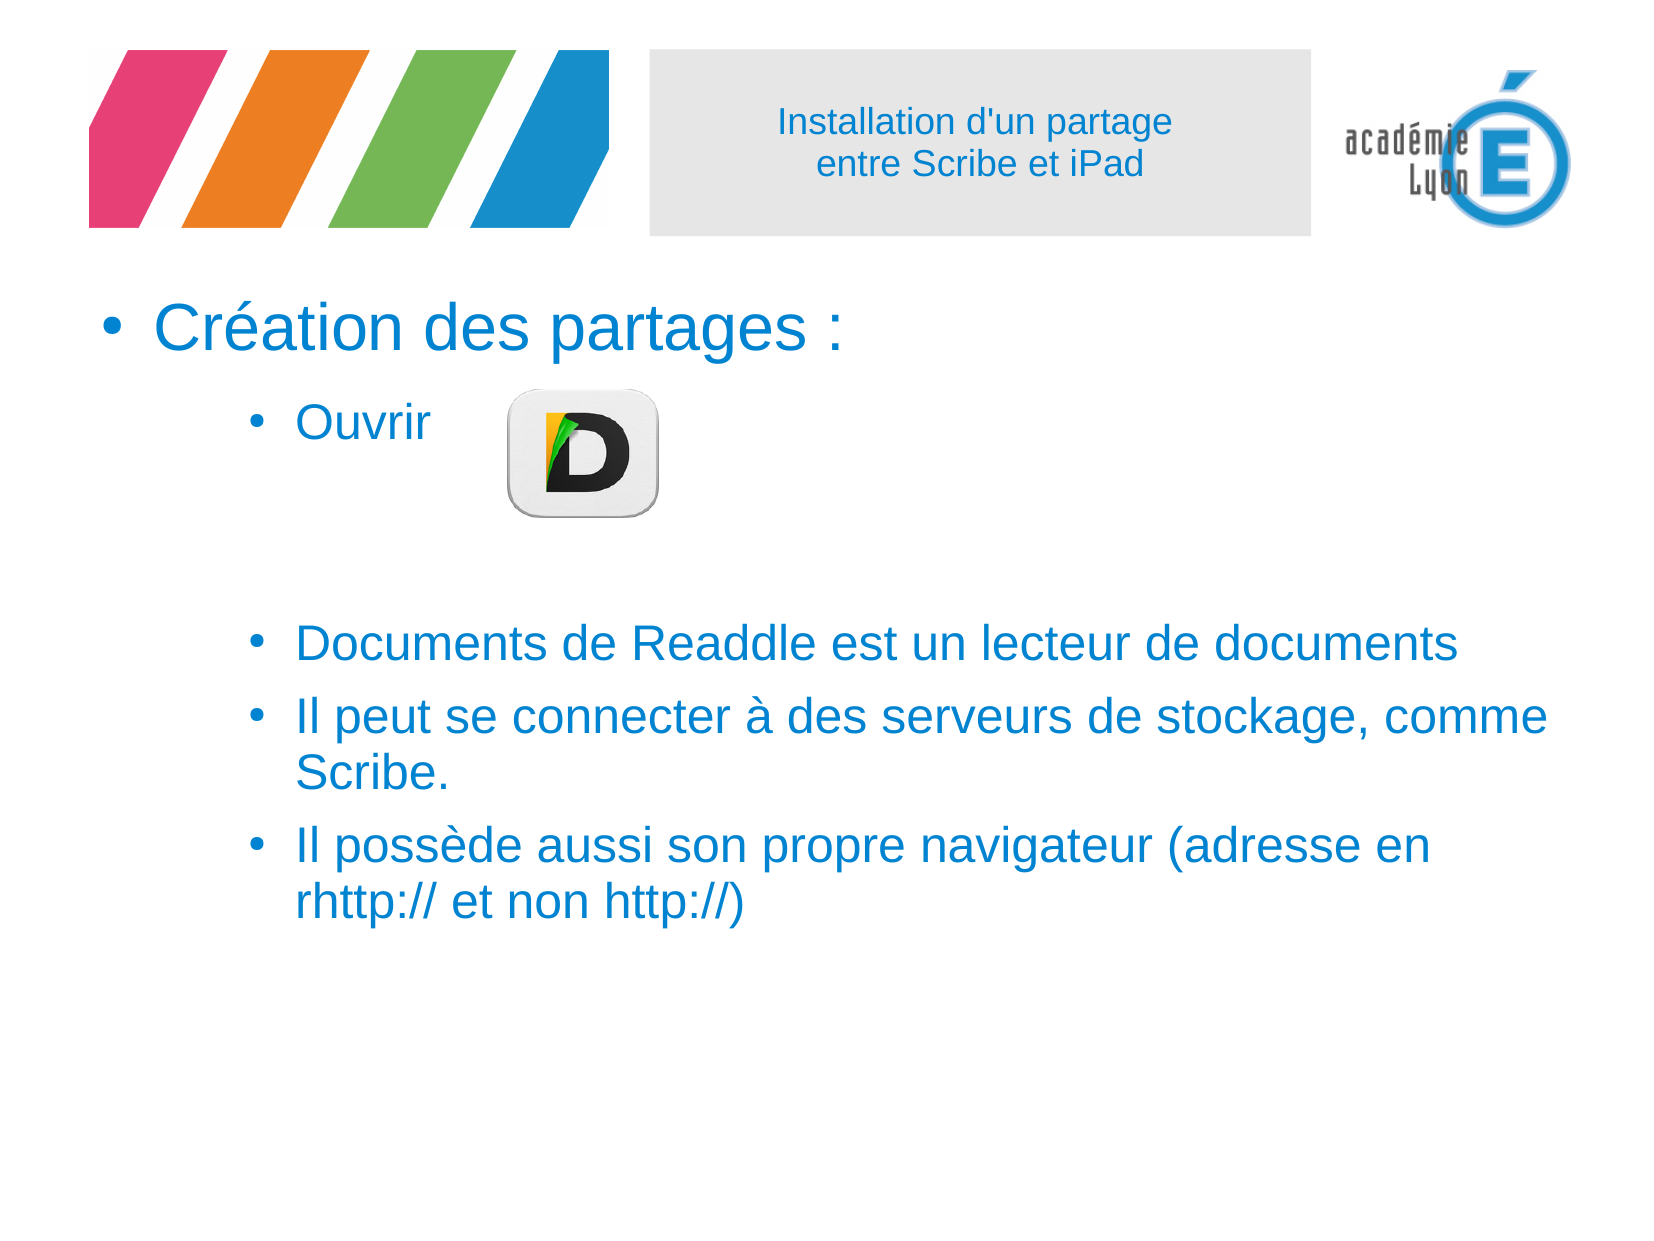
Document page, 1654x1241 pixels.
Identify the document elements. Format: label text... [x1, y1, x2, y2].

picture [89, 50, 609, 228]
picture [507, 389, 662, 520]
title Installation d'un partage entre Scribe et iPad [649, 49, 1312, 237]
list Création des partages : Ouvrir Documents de Readdle est un lecteur de documents Il peut se connecter à des serveurs de stockage, comme Scribe. Il possède aussi son propre navigateur (adresse en rhttp:// et non http://) [82, 290, 1571, 1010]
picture [1338, 70, 1571, 233]
